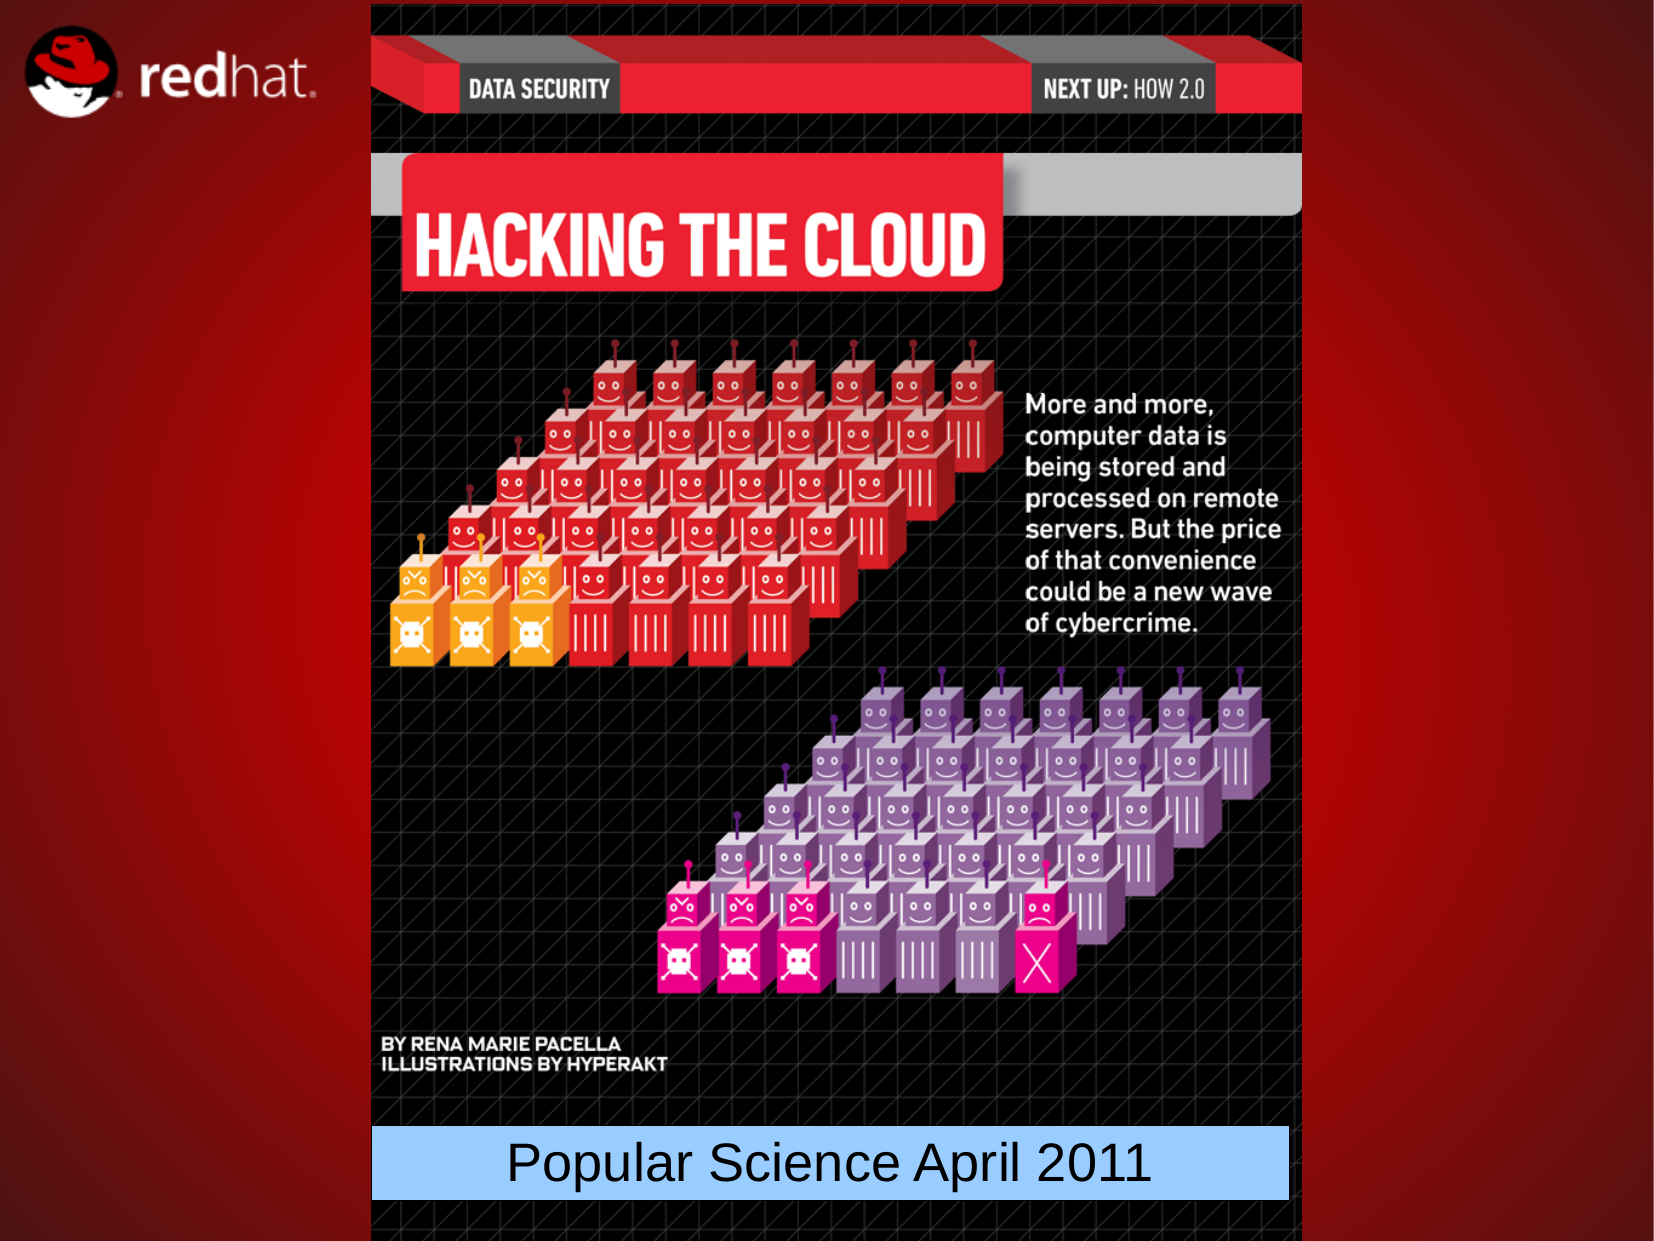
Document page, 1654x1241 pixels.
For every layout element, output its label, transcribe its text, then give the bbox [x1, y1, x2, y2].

text_box Popular Science April 2011 [371, 1125, 1290, 1201]
picture [0, 0, 1654, 1241]
